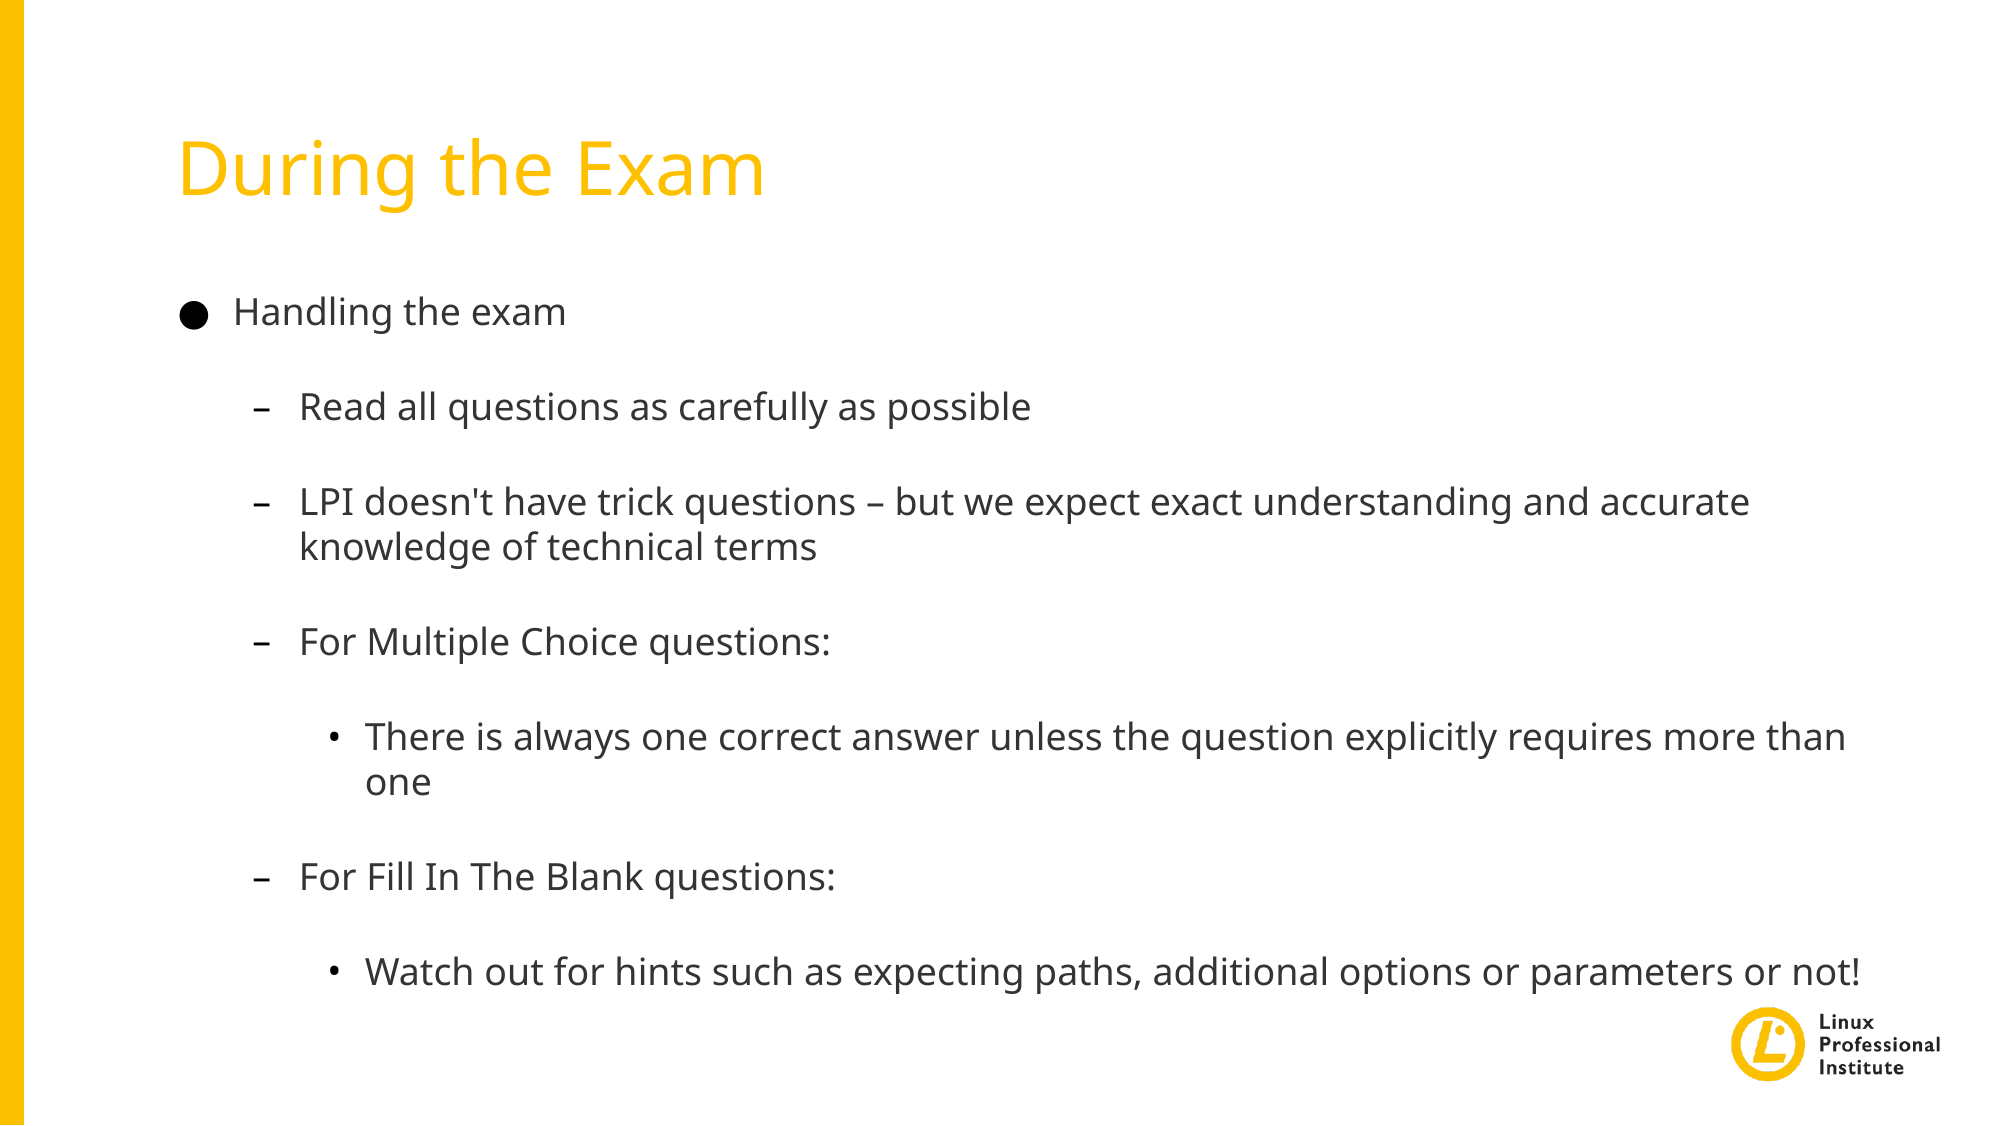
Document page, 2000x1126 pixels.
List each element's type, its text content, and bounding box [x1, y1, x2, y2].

text_box Handling the exam Read all questions as carefully as possible LPI doesn't have trick questions – but we expect exact understanding and accurate knowledge of technical terms For Multiple Choice questions: There is always one correct answer unless the question explicitly requires more than one For Fill In The Blank questions: Watch out for hints such as expecting paths, additional options or parameters or not! [162, 280, 1902, 1063]
text_box [0, 0, 24, 1125]
picture [1701, 987, 1969, 1101]
text_box During the Exam [161, 99, 1886, 261]
